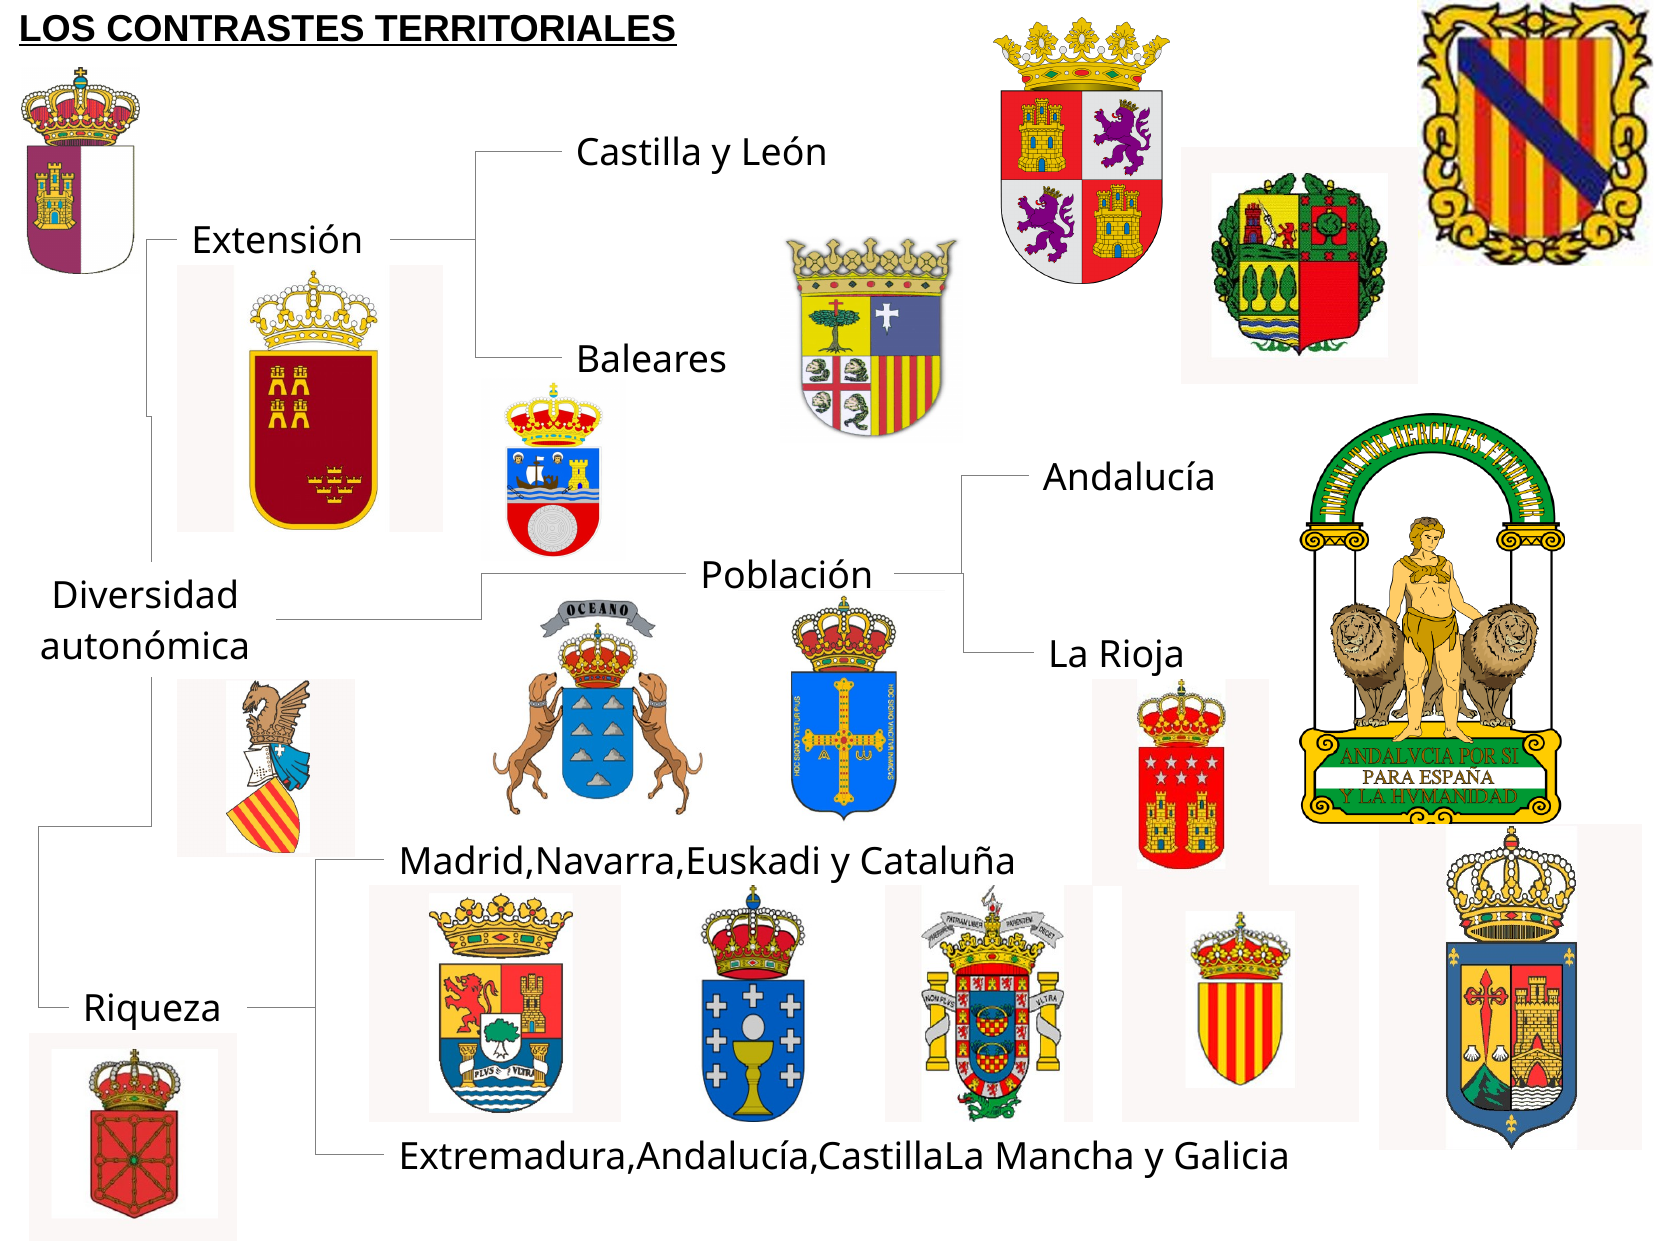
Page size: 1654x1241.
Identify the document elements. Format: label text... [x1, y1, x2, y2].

text_box Extensión [176, 206, 391, 266]
picture [1181, 0, 1654, 384]
picture [21, 67, 140, 274]
picture [177, 679, 355, 857]
picture [649, 885, 857, 1123]
picture [177, 265, 443, 532]
picture [993, 17, 1170, 284]
text_box Madrid,Navarra,Euskadi y Cataluña [383, 826, 1076, 886]
picture [738, 590, 945, 827]
picture [486, 590, 709, 825]
picture [481, 378, 626, 562]
text_box LOS CONTRASTES TERRITORIALES [4, 0, 692, 57]
text_box Extremadura,Andalucía,CastillaLa Mancha y Galicia [383, 1122, 1380, 1181]
picture [369, 885, 621, 1123]
text_box Andalucía [1028, 442, 1243, 502]
text_box La Rioja [1033, 620, 1213, 679]
text_box Población [685, 540, 895, 600]
text_box Castilla y León [561, 118, 865, 177]
picture [885, 679, 1359, 1123]
text_box Diversidad autonómica [25, 561, 277, 663]
text_box Baleares [561, 324, 754, 384]
text_box Riqueza [68, 974, 248, 1033]
picture [29, 1033, 237, 1241]
picture [1299, 413, 1642, 1150]
picture [780, 236, 963, 443]
